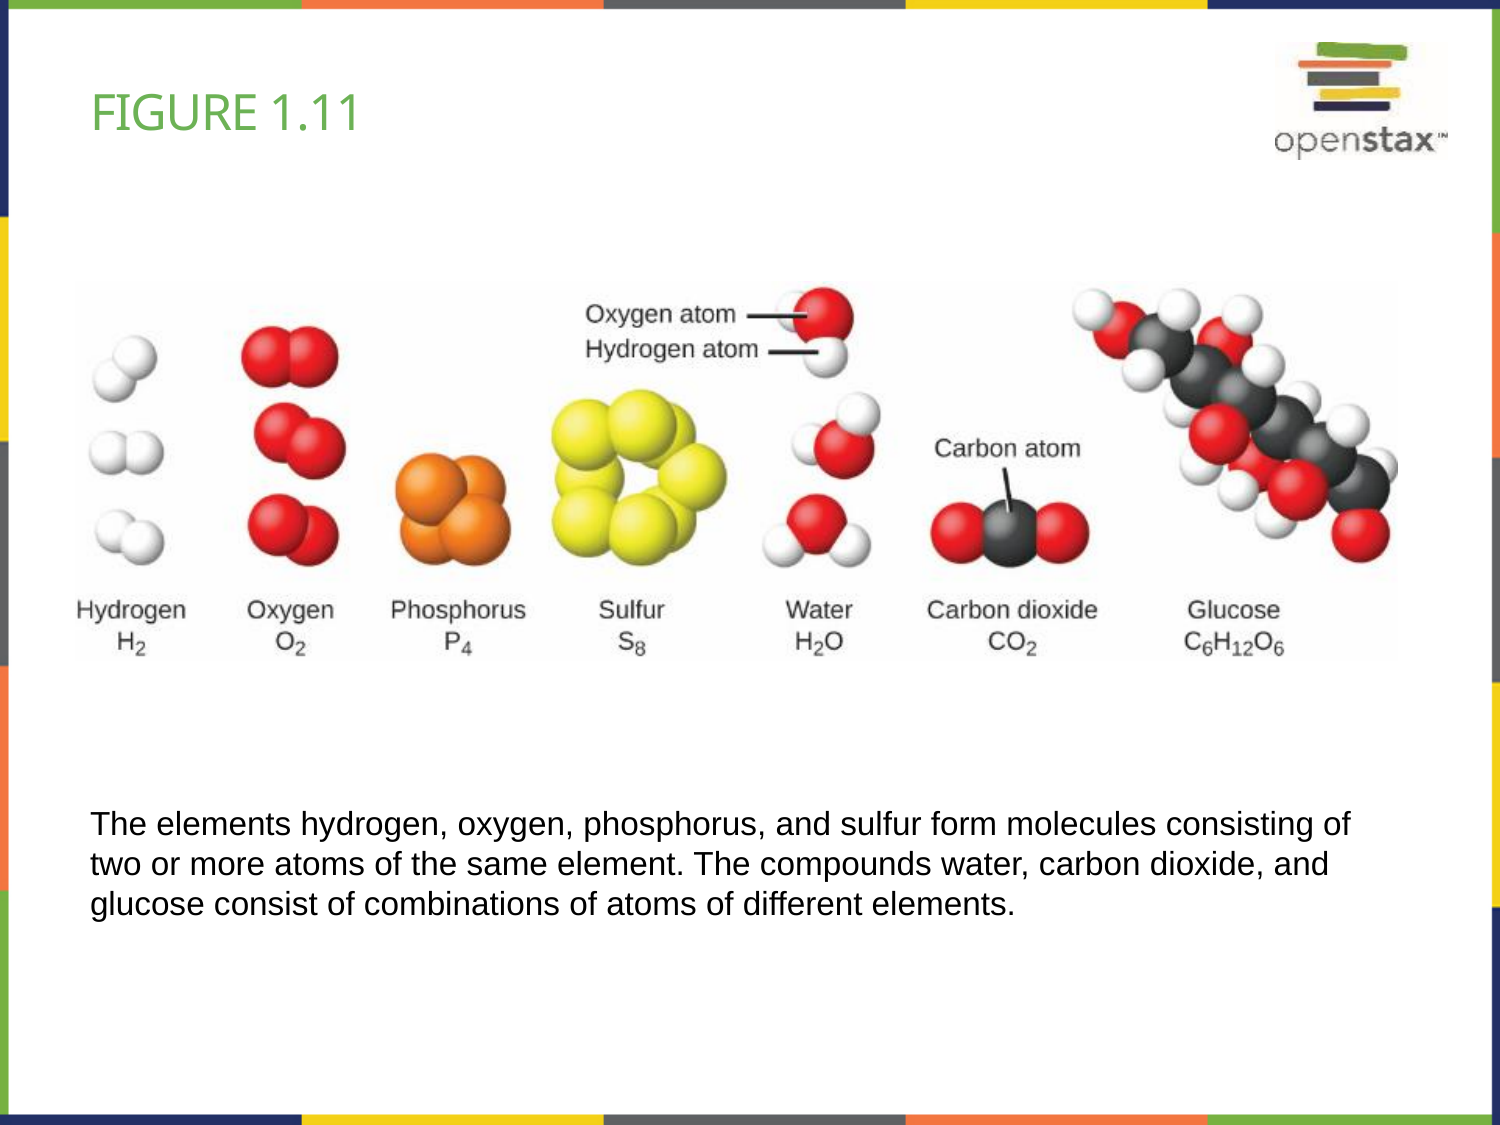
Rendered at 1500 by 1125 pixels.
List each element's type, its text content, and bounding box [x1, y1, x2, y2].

title Figure 1.11 [75, 39, 1398, 148]
picture [0, 0, 1500, 1125]
list The elements hydrogen, oxygen, phosphorus, and sulfur form molecules consisting of two or more atoms of the same element. The compounds water, carbon dioxide, and glucose consist of combinations of atoms of different elements. [75, 794, 1398, 986]
